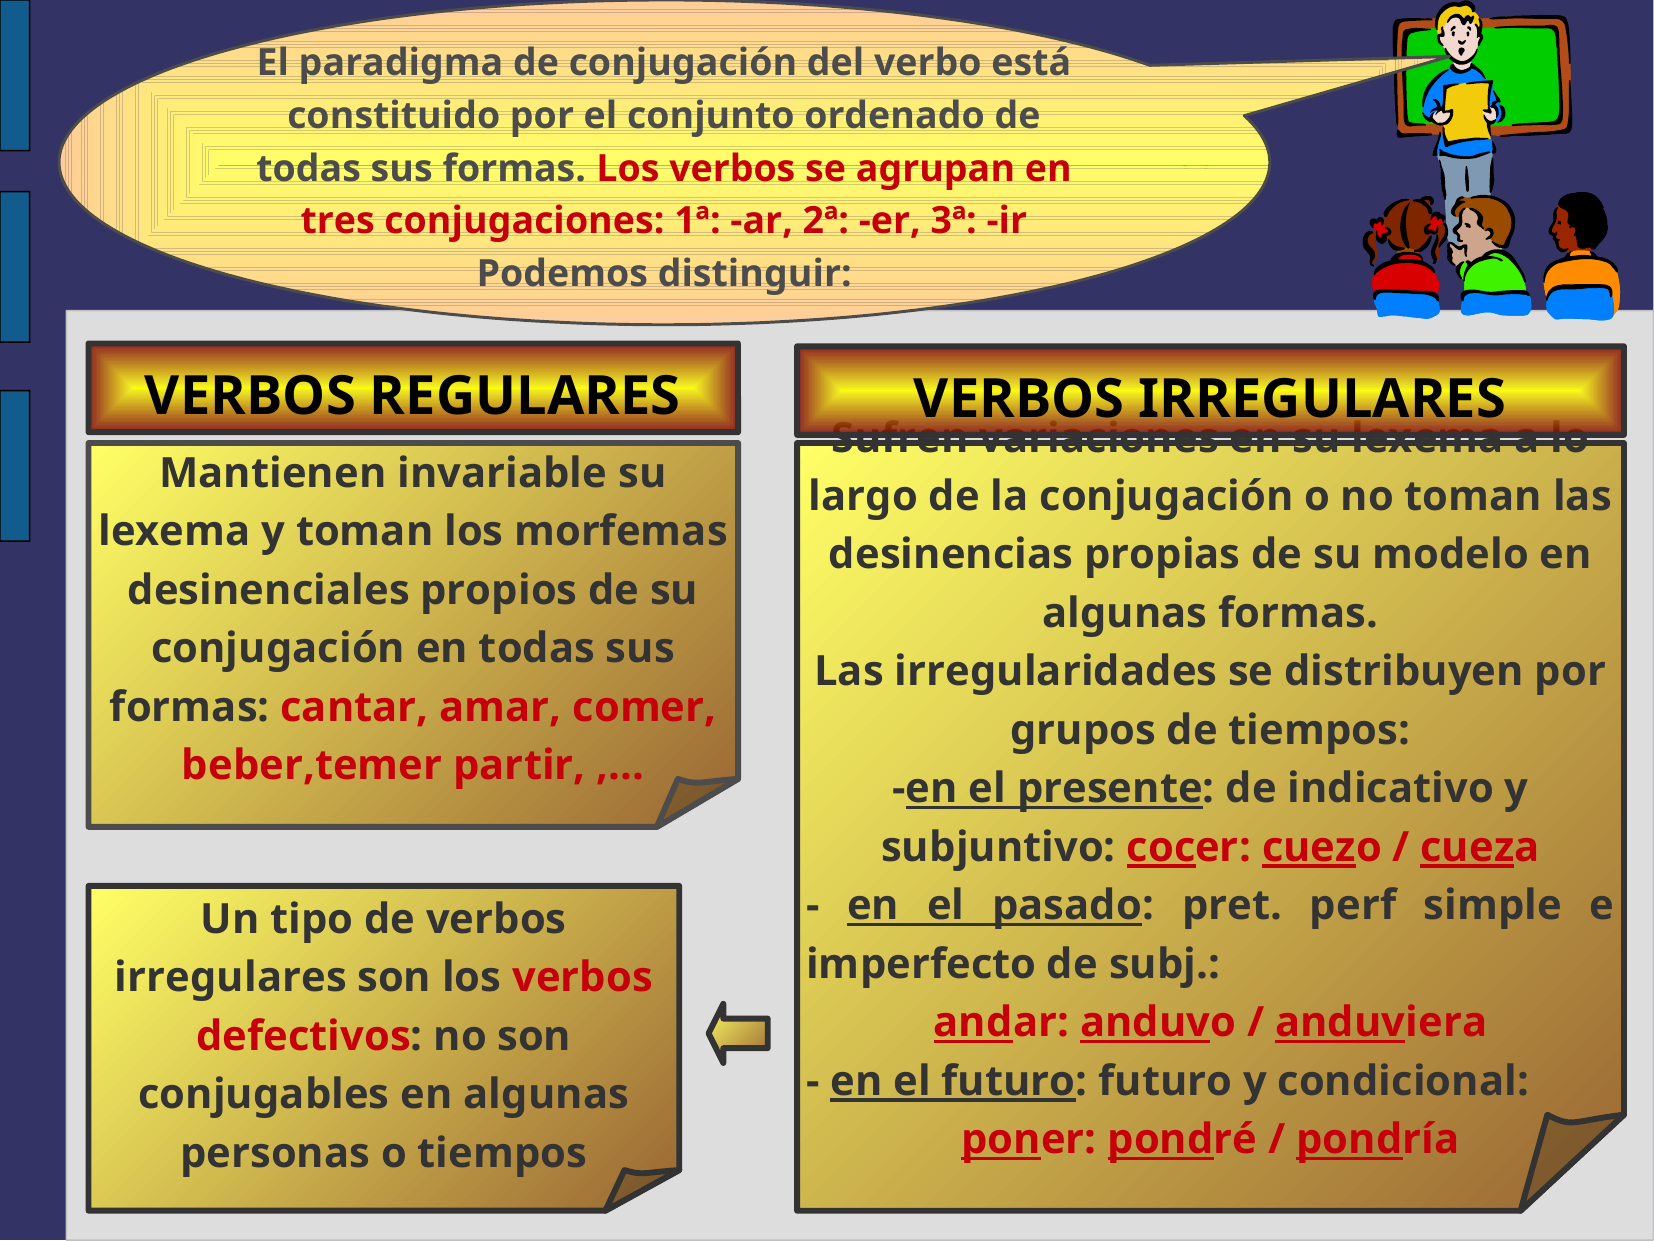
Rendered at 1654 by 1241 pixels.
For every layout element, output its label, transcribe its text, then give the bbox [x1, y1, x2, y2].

text_box VERBOS IRREGULARES [797, 346, 1624, 435]
text_box El paradigma de conjugación del verbo está constituido por el conjunto ordenado de todas sus formas. Los verbos se agrupan en tres conjugaciones: 1ª: -ar, 2ª: -er, 3ª: -ir Podemos distinguir: [59, 0, 1450, 325]
text_box [708, 1003, 768, 1063]
text_box VERBOS REGULARES [88, 343, 739, 433]
text_box Sufren variaciones en su lexema a lo largo de la conjugación o no toman las desinencias propias de su modelo en algunas formas. Las irregularidades se distribuyen por grupos de tiempos: -en el presente: de indicativo y subjuntivo: cocer: cuezo / cueza - en el pasado: pret. perf simple e imperfecto de subj.: andar: anduvo / anduviera - en el futuro: futuro y condicional: poner: pondré / pondría [797, 442, 1624, 1211]
text_box Mantienen invariable su lexema y toman los morfemas desinenciales propios de su conjugación en todas sus formas: cantar, amar, comer, beber,temer partir, ,... [88, 442, 739, 827]
text_box O [767, 0, 1624, 325]
text_box Un tipo de verbos irregulares son los verbos defectivos: no son conjugables en algunas personas o tiempos [88, 885, 680, 1211]
